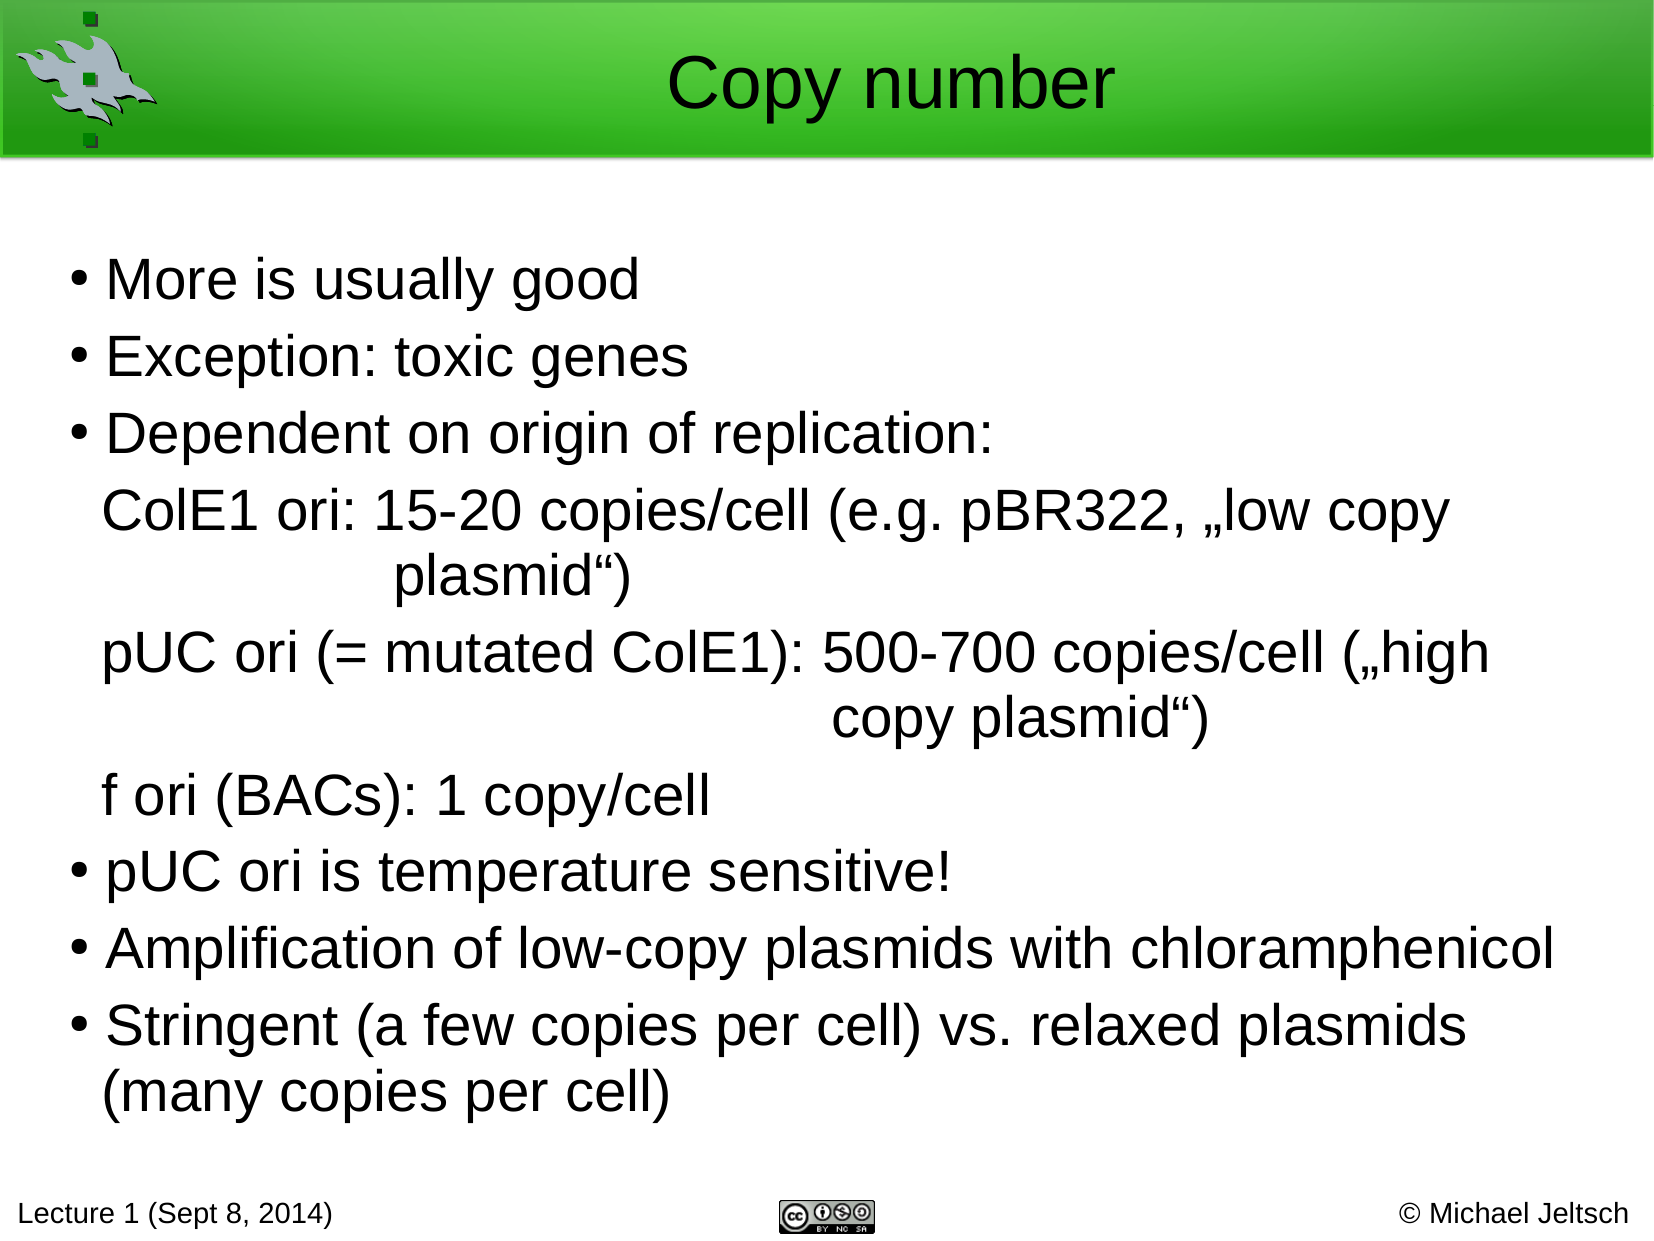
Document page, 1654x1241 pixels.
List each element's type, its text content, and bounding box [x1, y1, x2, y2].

picture [779, 1200, 875, 1234]
subtitle More is usually good Exception: toxic genes Dependent on origin of replication: ColE1 ori: 15-20 copies/cell (e.g. pBR322, „low copy plasmid“) pUC ori (= mutated ColE1): 500-700 copies/cell („high copy plasmid“) f ori (BACs): 1 copy/cell pUC ori is temperature sensitive! Amplification of low-copy plasmids with chloramphenicol Stringent (a few copies per cell) vs. relaxed plasmids (many copies per cell) [68, 247, 1605, 1124]
title Copy number [507, 11, 1276, 154]
